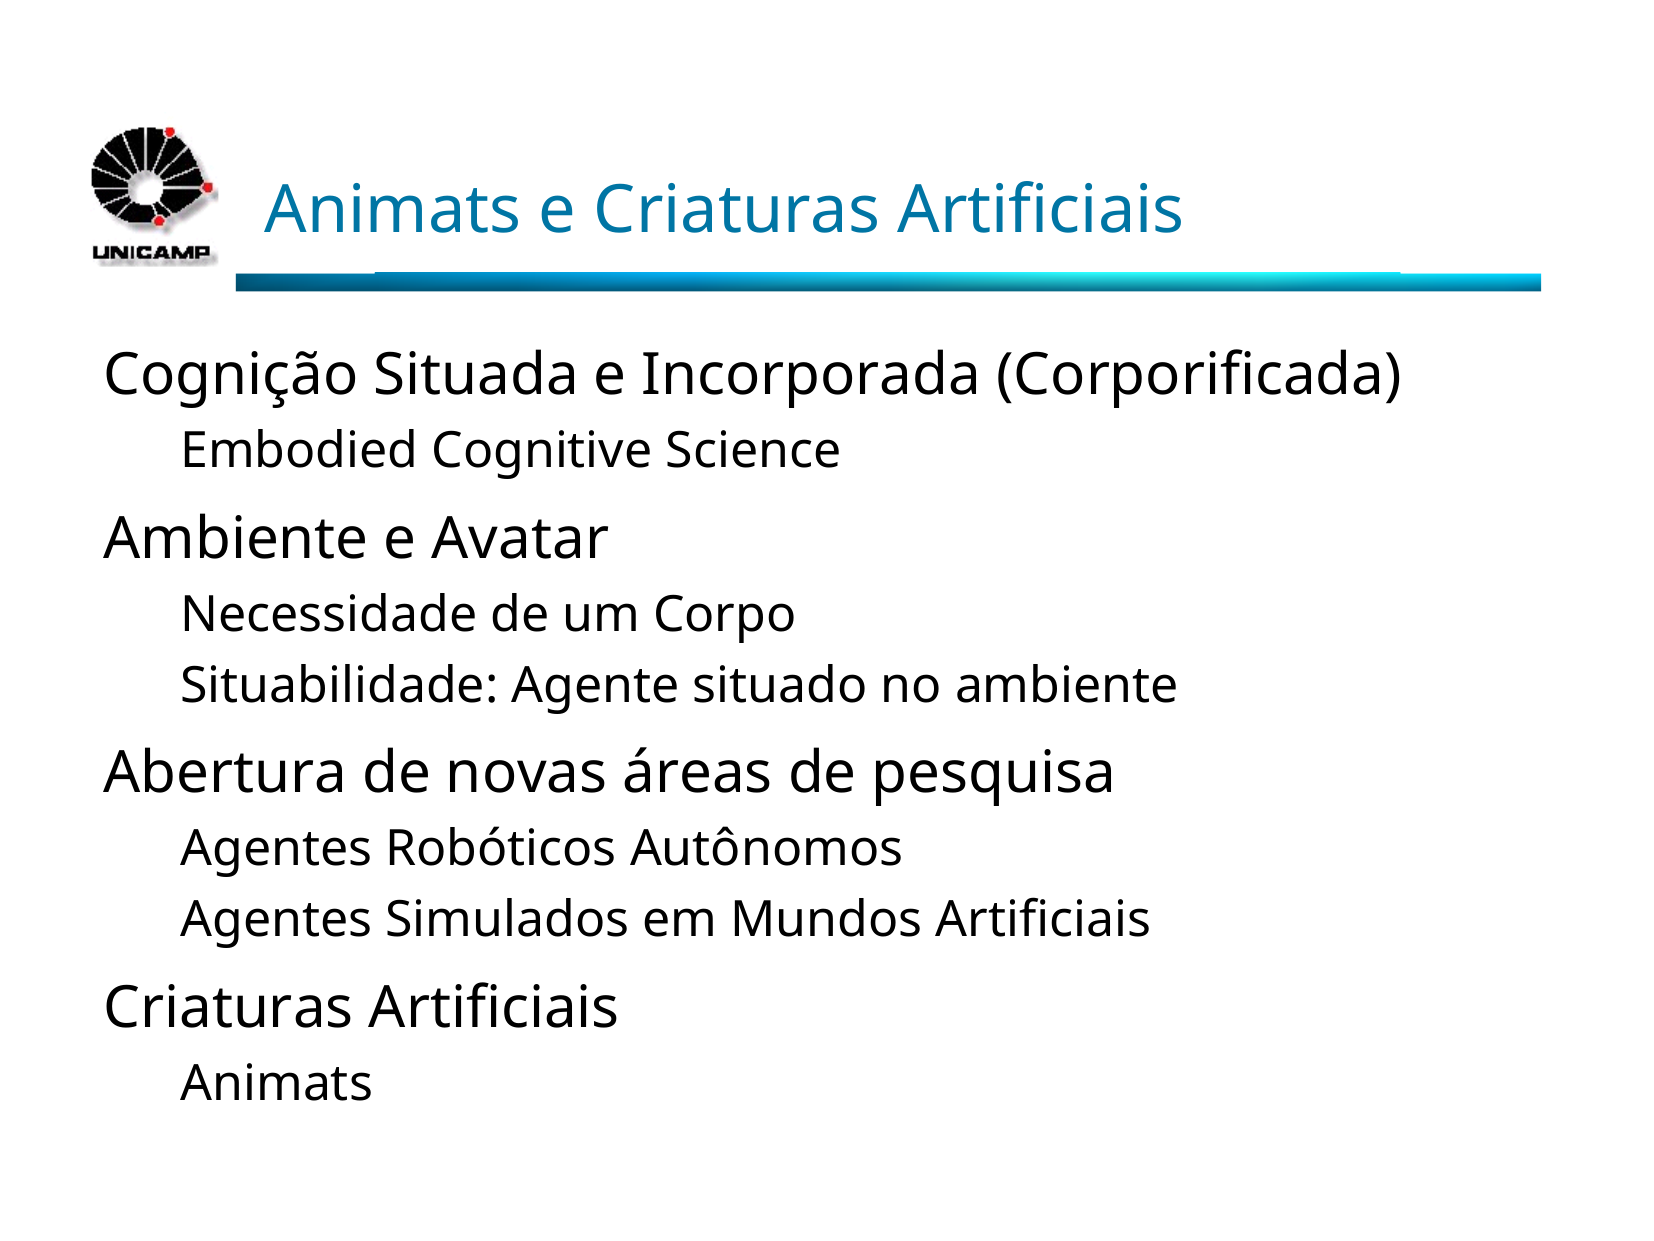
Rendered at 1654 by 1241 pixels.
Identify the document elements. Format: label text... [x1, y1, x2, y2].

title Animats e Criaturas Artificiais [257, 41, 1581, 248]
picture [125, 272, 1654, 295]
list Cognição Situada e Incorporada (Corporificada) Embodied Cognitive Science Ambiente e Avatar Necessidade de um Corpo Situabilidade: Agente situado no ambiente Abertura de novas áreas de pesquisa Agentes Robóticos Autônomos Agentes Simulados em Mundos Artificiais Criaturas Artificiais Animats [85, 334, 1565, 1152]
